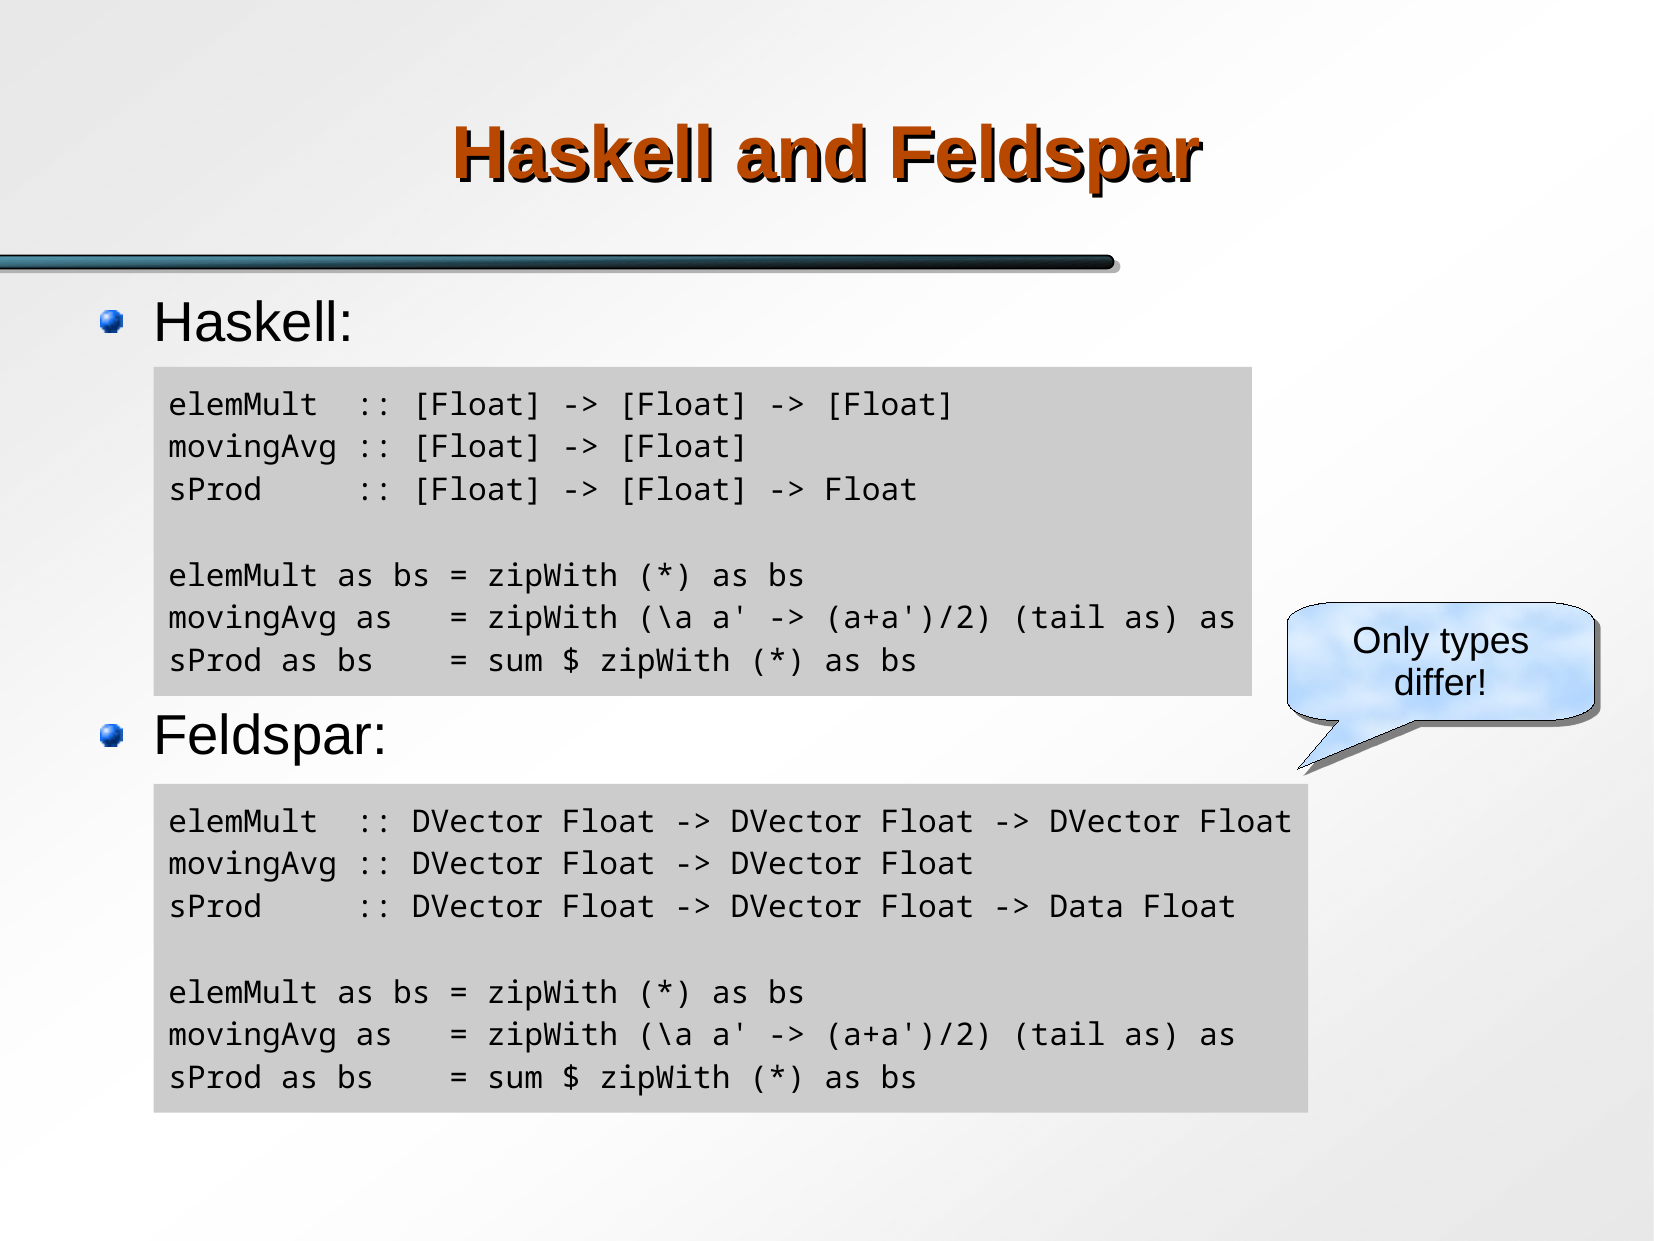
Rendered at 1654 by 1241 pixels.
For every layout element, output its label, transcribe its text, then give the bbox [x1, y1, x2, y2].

text_box Only types differ! [1287, 602, 1595, 770]
list Haskell: Feldspar: [82, 290, 1571, 1109]
text_box elemMult :: [Float] -> [Float] -> [Float] movingAvg :: [Float] -> [Float] sProd :: [Float] -> [Float] -> Float elemMult as bs = zipWith (*) as bs movingAvg as = zipWith (\a a' -> (a+a')/2) (tail as) as sProd as bs = sum $ zipWith (*) as bs [153, 366, 1252, 696]
text_box elemMult :: DVector Float -> DVector Float -> DVector Float movingAvg :: DVector Float -> DVector Float sProd :: DVector Float -> DVector Float -> Data Float elemMult as bs = zipWith (*) as bs movingAvg as = zipWith (\a a' -> (a+a')/2) (tail as) as sProd as bs = sum $ zipWith (*) as bs [153, 783, 1309, 1113]
title Haskell and Feldspar [82, 49, 1571, 257]
